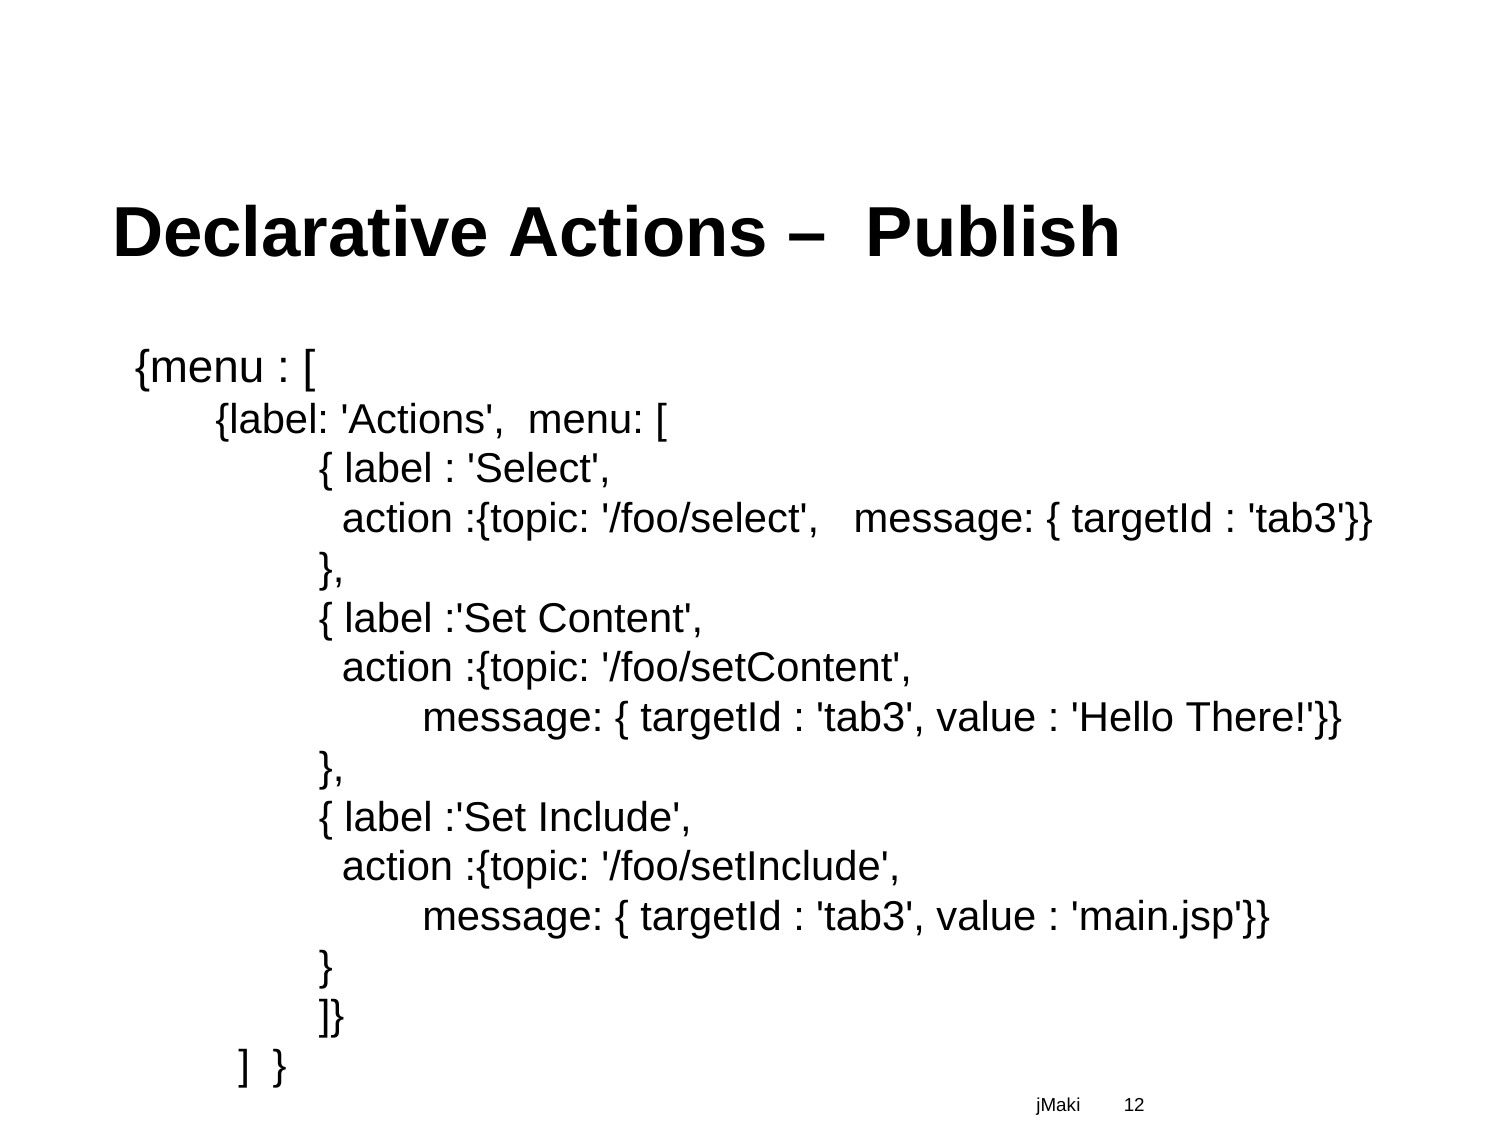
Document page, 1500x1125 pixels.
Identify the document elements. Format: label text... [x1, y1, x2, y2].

text_box {menu : [ {label: 'Actions', menu: [ { label : 'Select', action :{topic: '/foo/select', message: { targetId : 'tab3'}} }, { label :'Set Content', action :{topic: '/foo/setContent', message: { targetId : 'tab3', value : 'Hello There!'}} }, { label :'Set Include', action :{topic: '/foo/setInclude', message: { targetId : 'tab3', value : 'main.jsp'}} } ]} ] } [134, 337, 1426, 1090]
title Declarative Actions – Publish [112, 119, 1417, 271]
